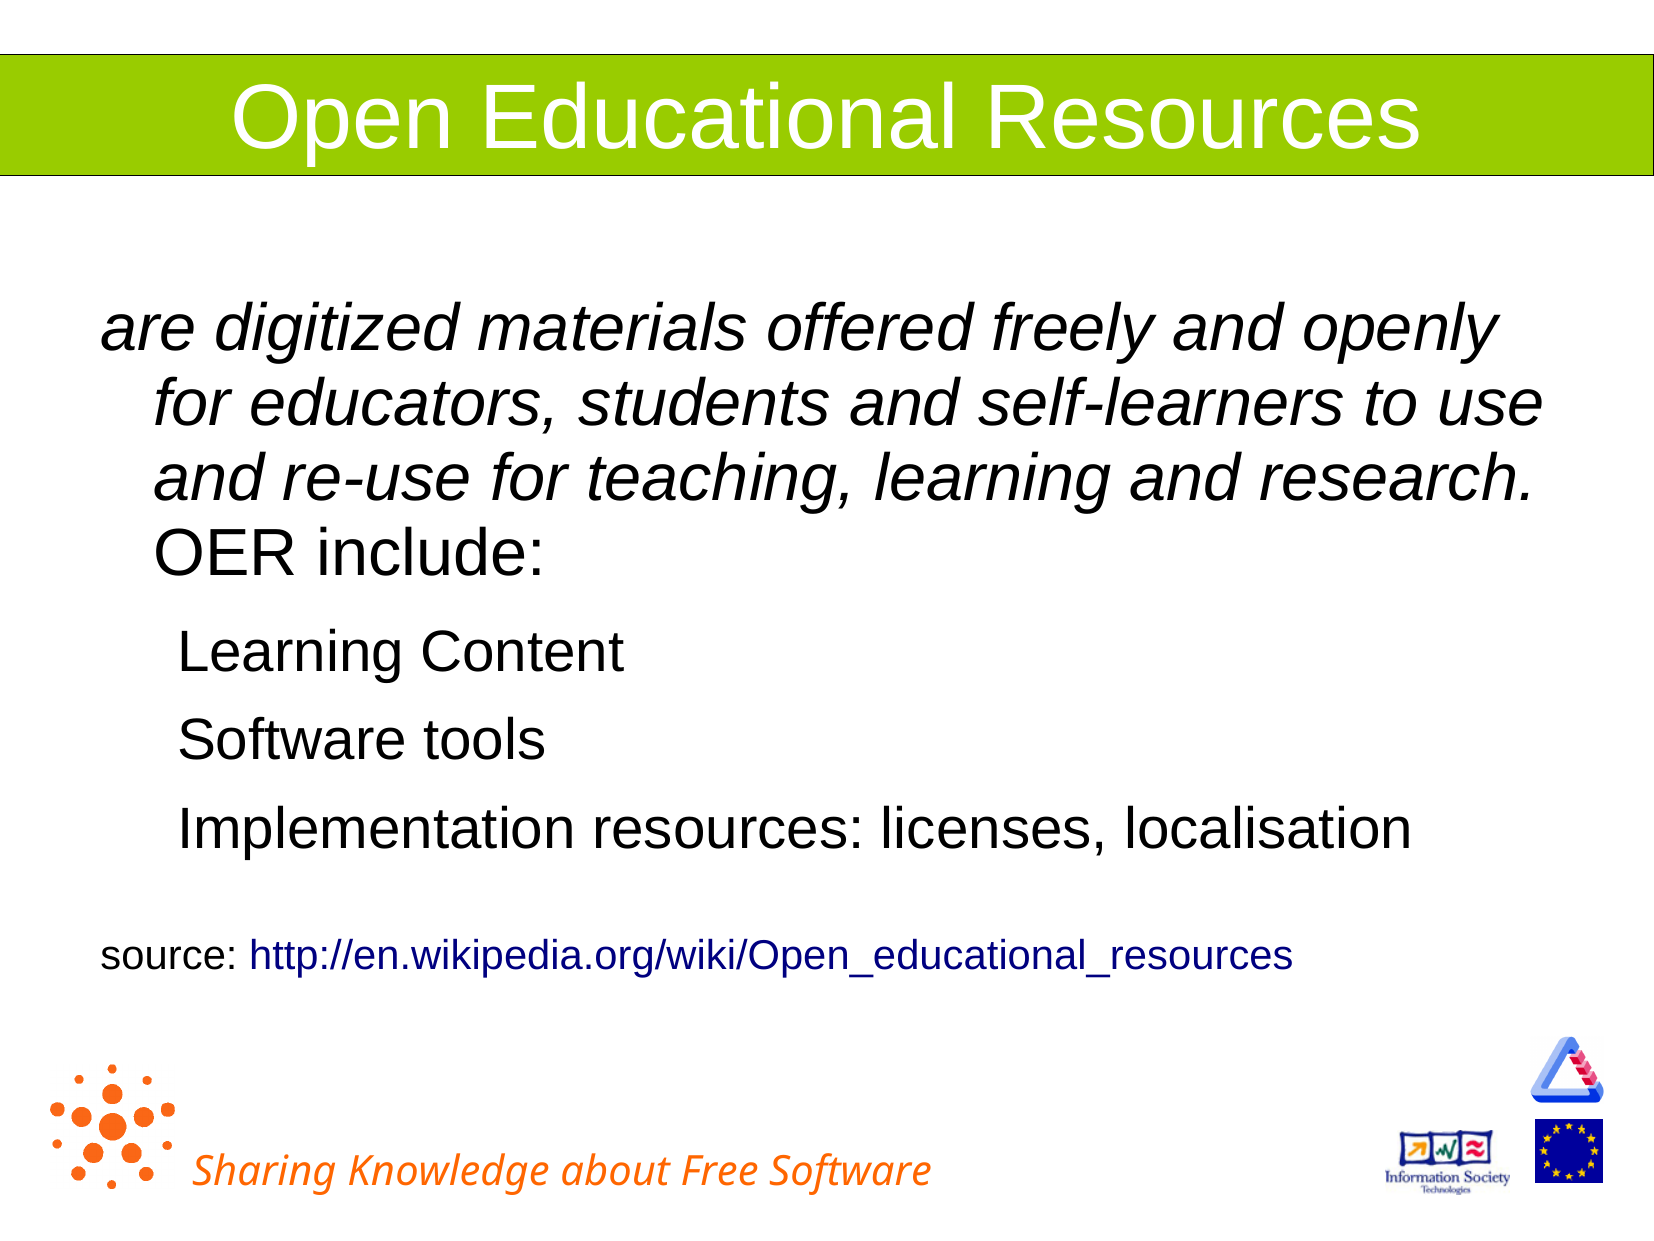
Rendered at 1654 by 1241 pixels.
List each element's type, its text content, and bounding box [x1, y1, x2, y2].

list are digitized materials offered freely and openly for educators, students and self-learners to use and re-use for teaching, learning and research. OER include: Learning Content Software tools Implementation resources: licenses, localisation source: http://en.wikipedia.org/wiki/Open_educational_resources [82, 290, 1571, 1163]
title Open Educational Resources [82, 48, 1571, 185]
picture [1385, 1163, 1510, 1195]
picture [50, 1064, 175, 1189]
picture [1535, 1119, 1603, 1183]
picture [1571, 1036, 1604, 1104]
